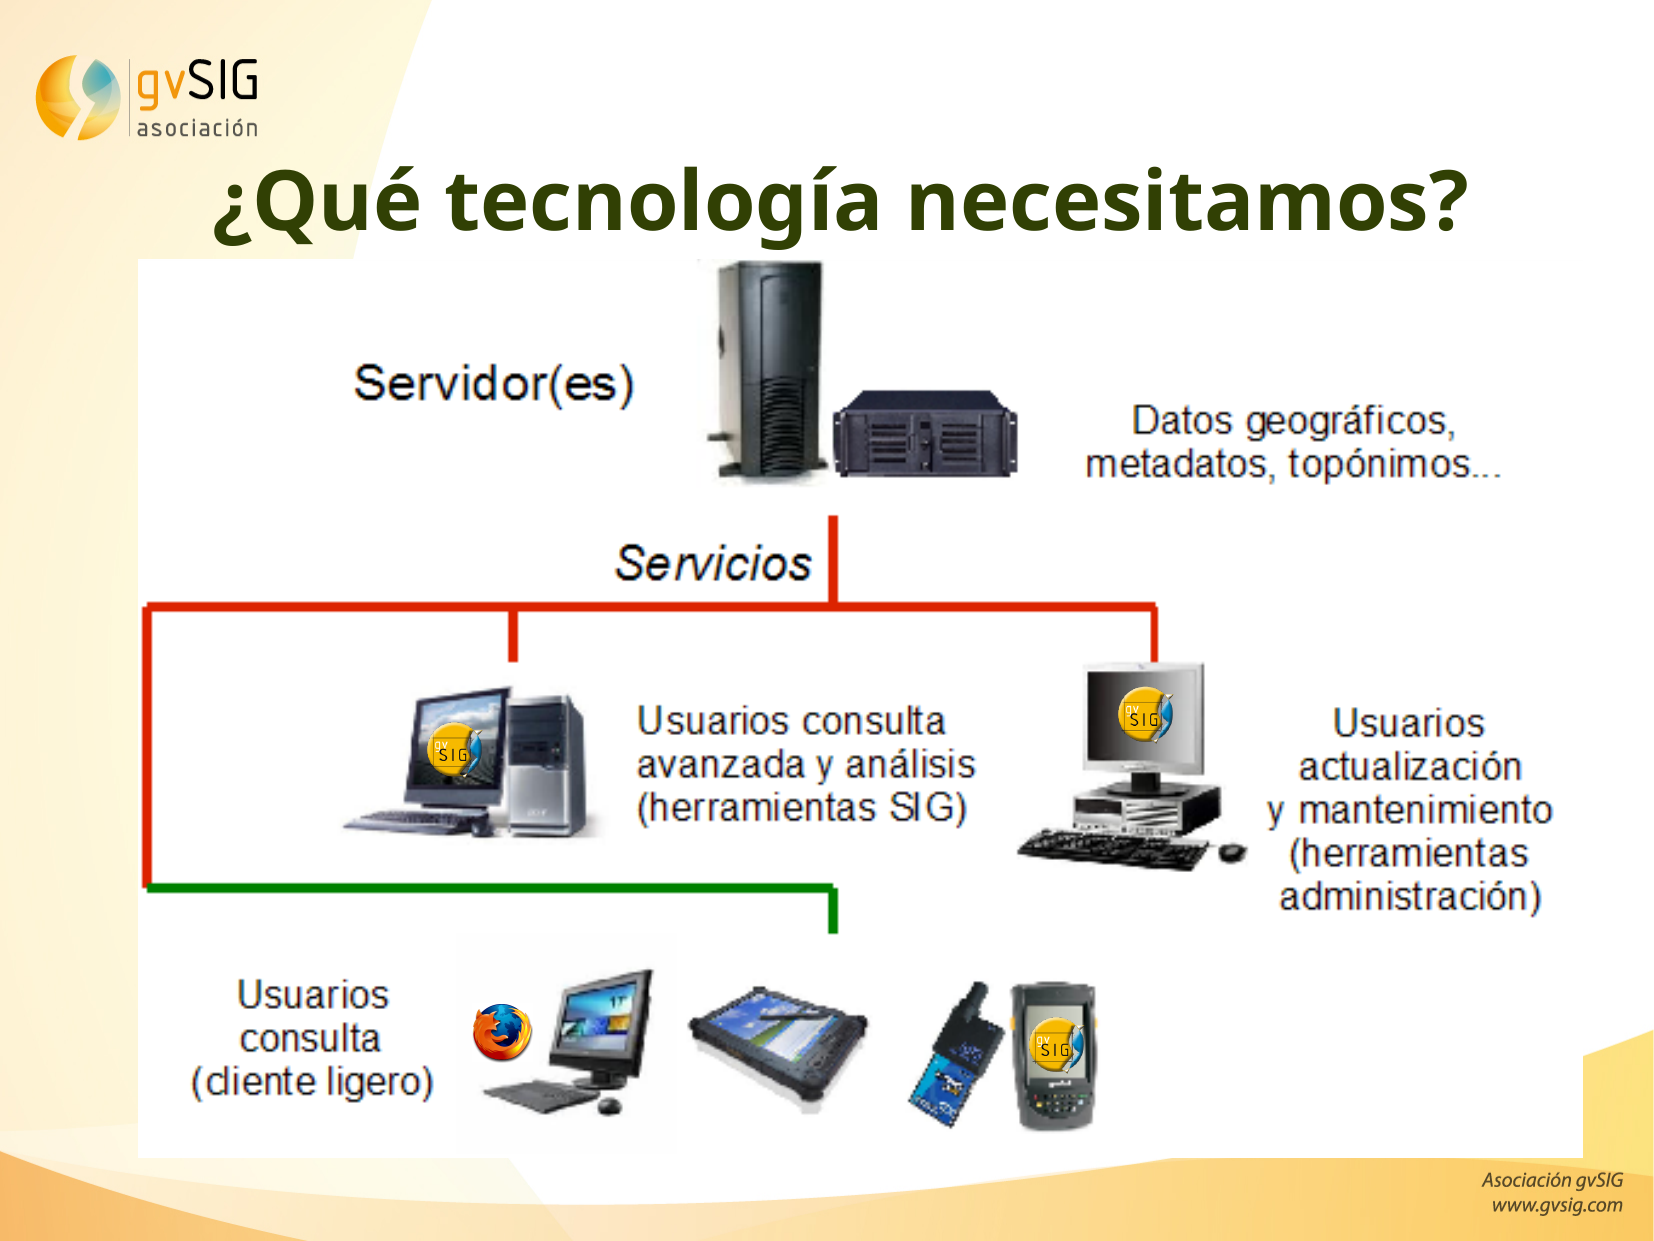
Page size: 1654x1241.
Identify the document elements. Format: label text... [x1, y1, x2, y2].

picture [0, 0, 1654, 149]
picture [0, 247, 1654, 1241]
title ¿Qué tecnología necesitamos? [0, 149, 1654, 247]
